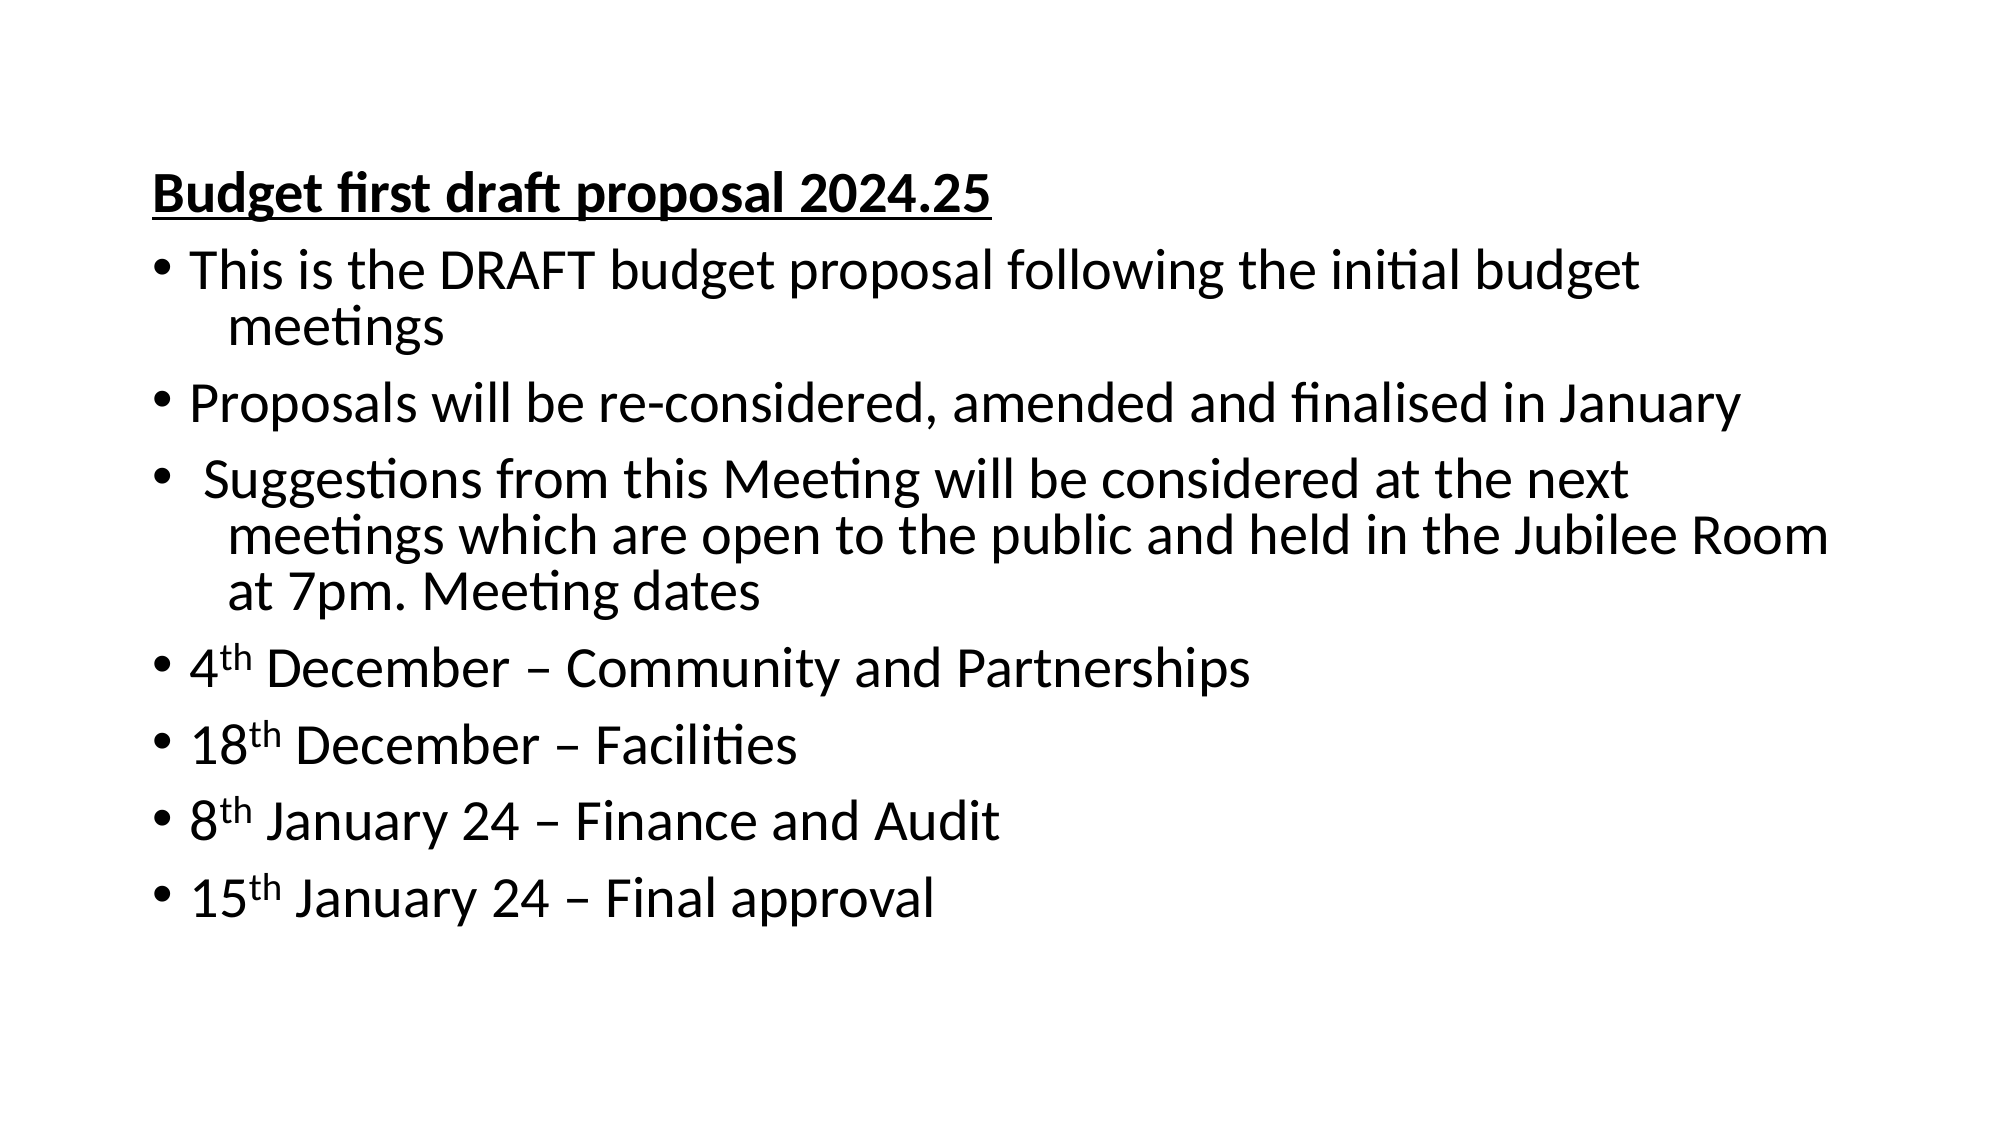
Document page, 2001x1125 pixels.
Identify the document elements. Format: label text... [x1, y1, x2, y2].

list Budget first draft proposal 2024.25 This is the DRAFT budget proposal following the initial budget meetings Proposals will be re-considered, amended and finalised in January Suggestions from this Meeting will be considered at the next meetings which are open to the public and held in the Jubilee Room at 7pm. Meeting dates 4th December – Community and Partnerships 18th December – Facilities 8th January 24 – Finance and Audit 15th January 24 – Final approval [137, 160, 1863, 1014]
